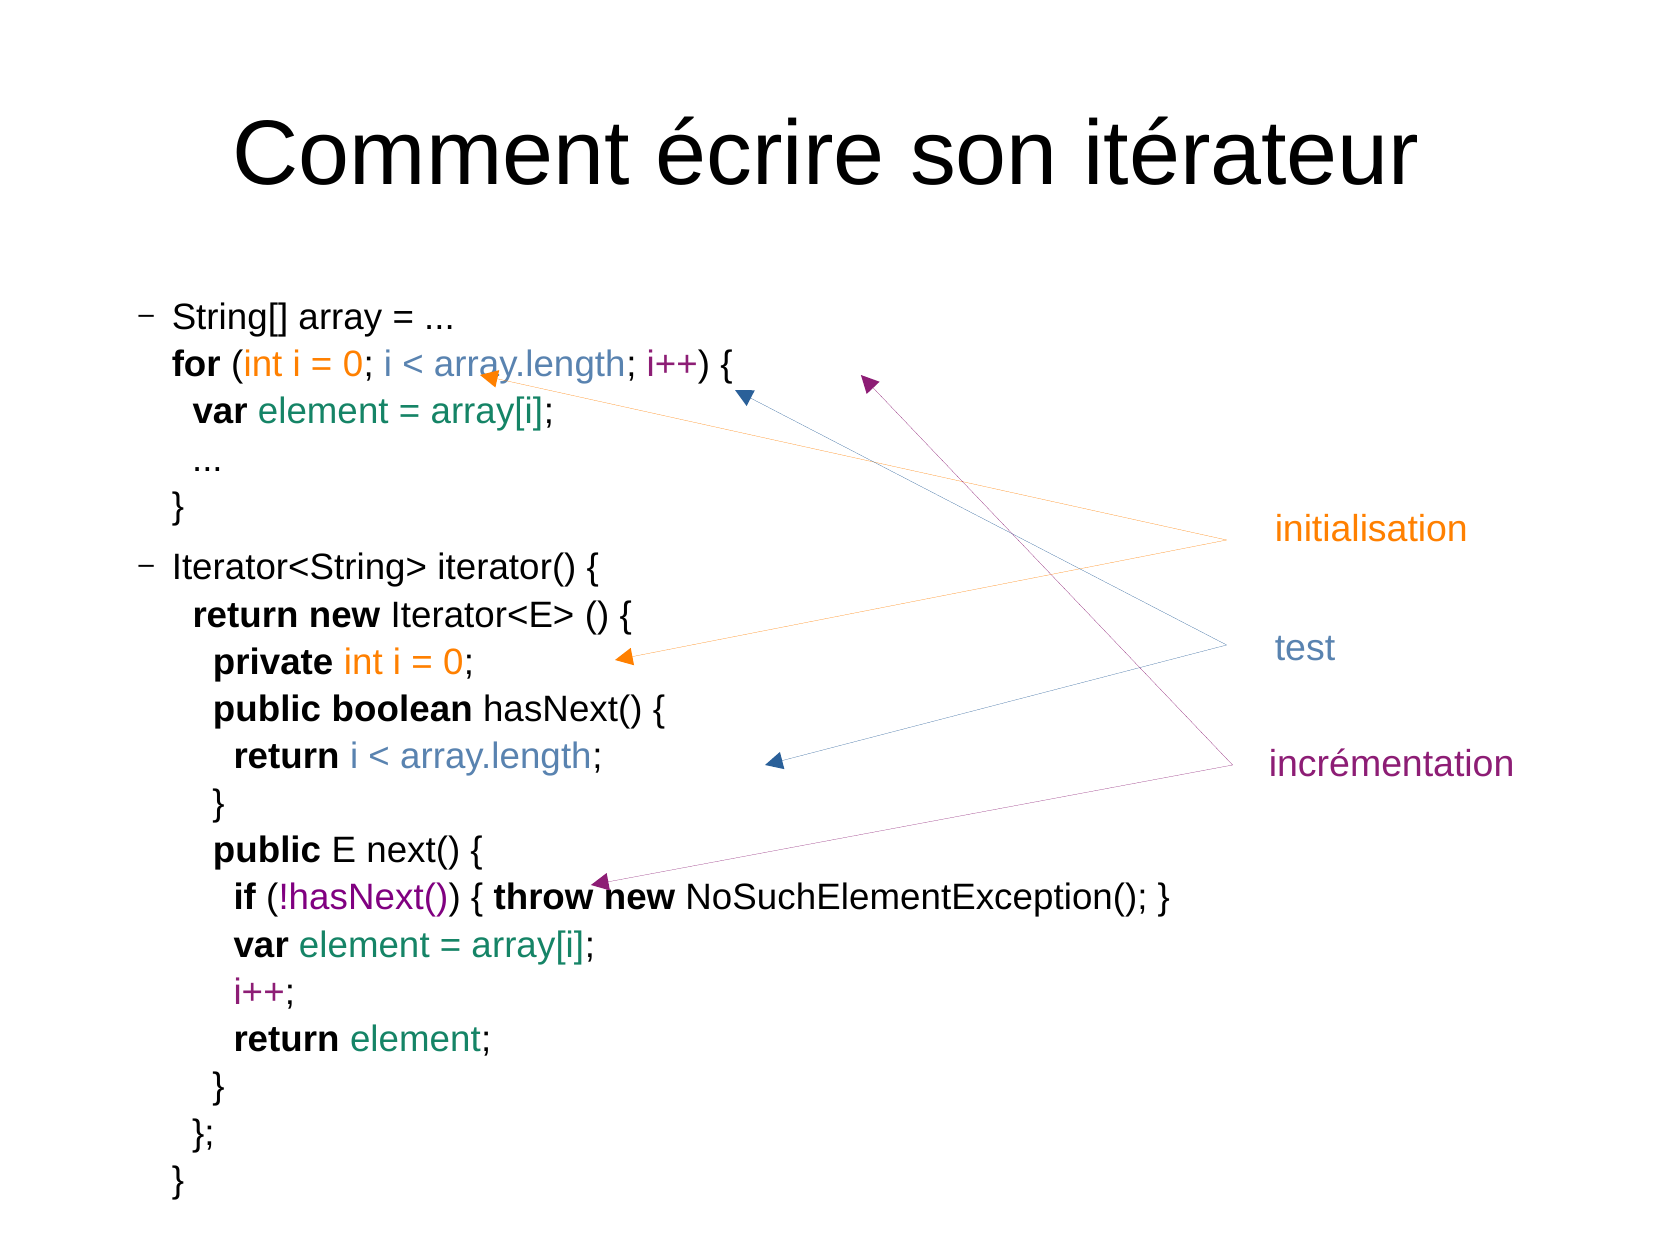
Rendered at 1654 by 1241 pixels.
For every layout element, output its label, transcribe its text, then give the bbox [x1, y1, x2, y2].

text_box test [1260, 619, 1351, 677]
text_box initialisation [1260, 499, 1484, 557]
title Comment écrire son itérateur [82, 49, 1571, 257]
text_box incrémentation [1254, 735, 1530, 792]
list String[] array = ... for (int i = 0; i < array.length; i++) { var element = array[i]; ... } Iterator<String> iterator() { return new Iterator<E> () { private int i = 0; public boolean hasNext() { return i < array.length; } public E next() { if (!hasNext()) { throw new NoSuchElementException(); } var element = array[i]; i++; return element; } }; } [82, 290, 1571, 1216]
